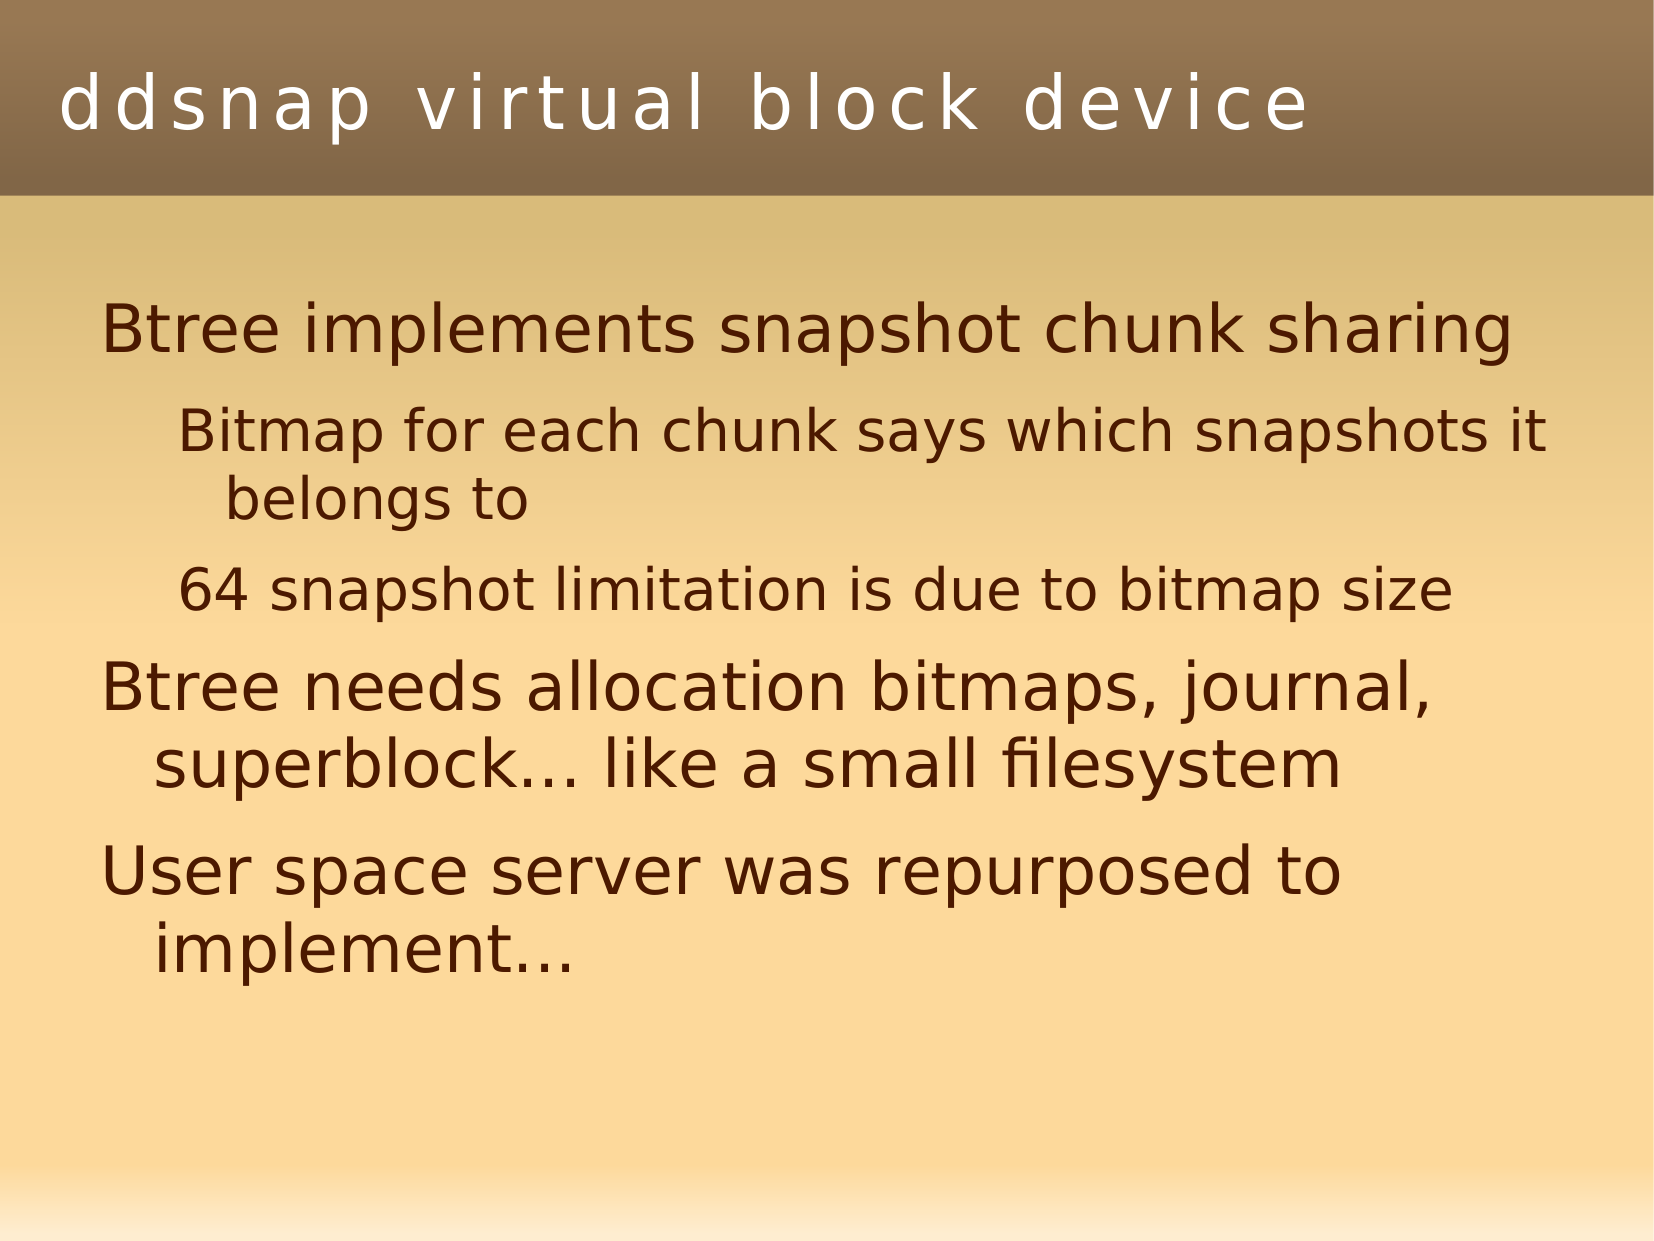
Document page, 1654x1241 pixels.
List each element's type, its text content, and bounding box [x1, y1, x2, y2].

list Btree implements snapshot chunk sharing Bitmap for each chunk says which snapshots it belongs to 64 snapshot limitation is due to bitmap size Btree needs allocation bitmaps, journal, superblock... like a small filesystem User space server was repurposed to implement... [82, 290, 1571, 1109]
picture [0, 0, 1654, 1241]
title ddsnap virtual block device [59, 29, 1595, 178]
